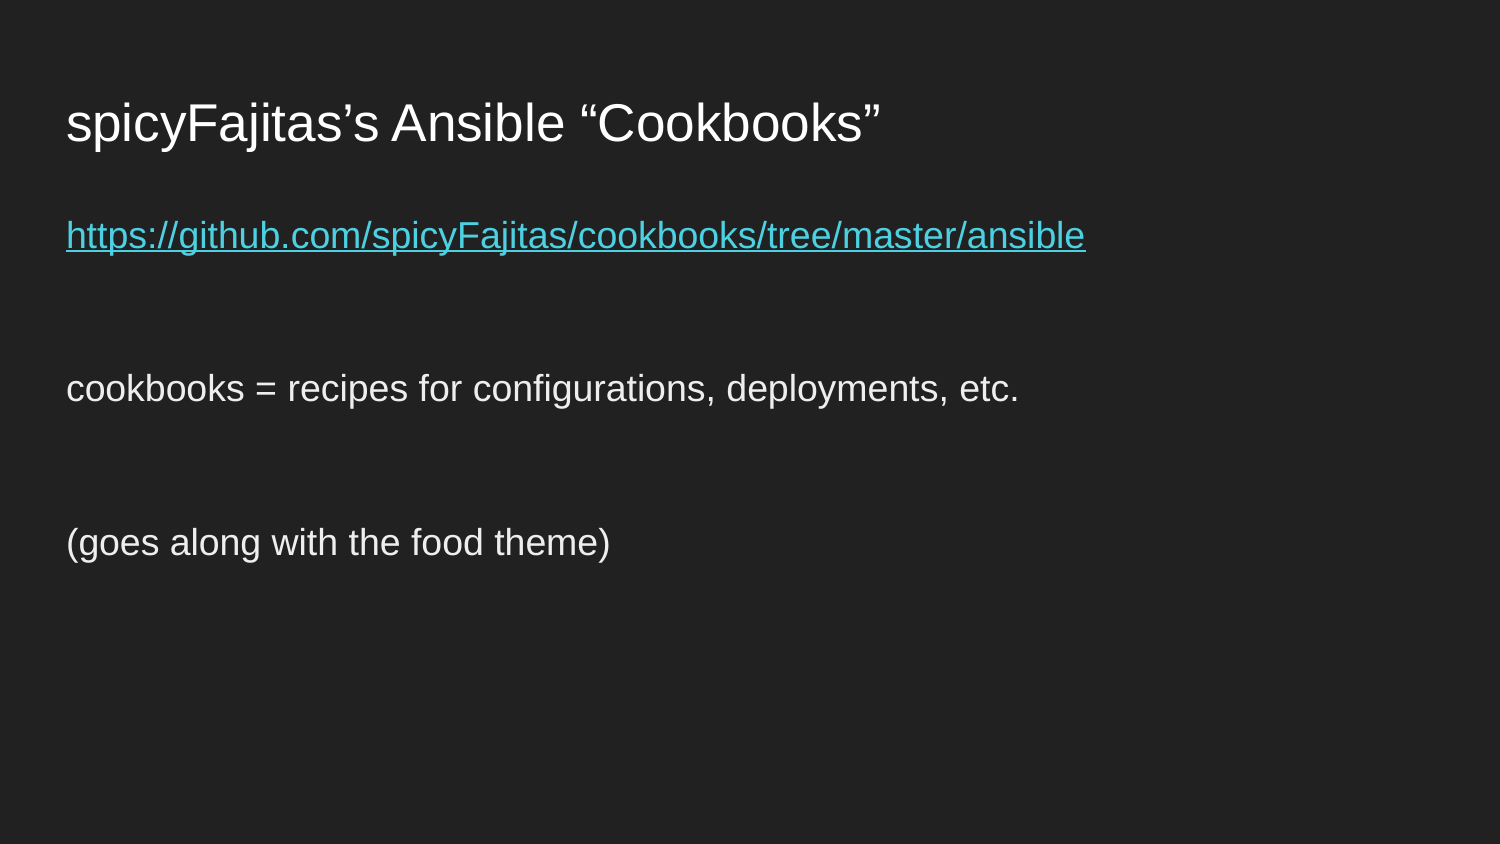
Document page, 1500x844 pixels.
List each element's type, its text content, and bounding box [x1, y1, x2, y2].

title spicyFajitas’s Ansible “Cookbooks” [51, 72, 1449, 167]
list https://github.com/spicyFajitas/cookbooks/tree/master/ansible cookbooks = recipes for configurations, deployments, etc. (goes along with the food theme) [51, 189, 1449, 750]
